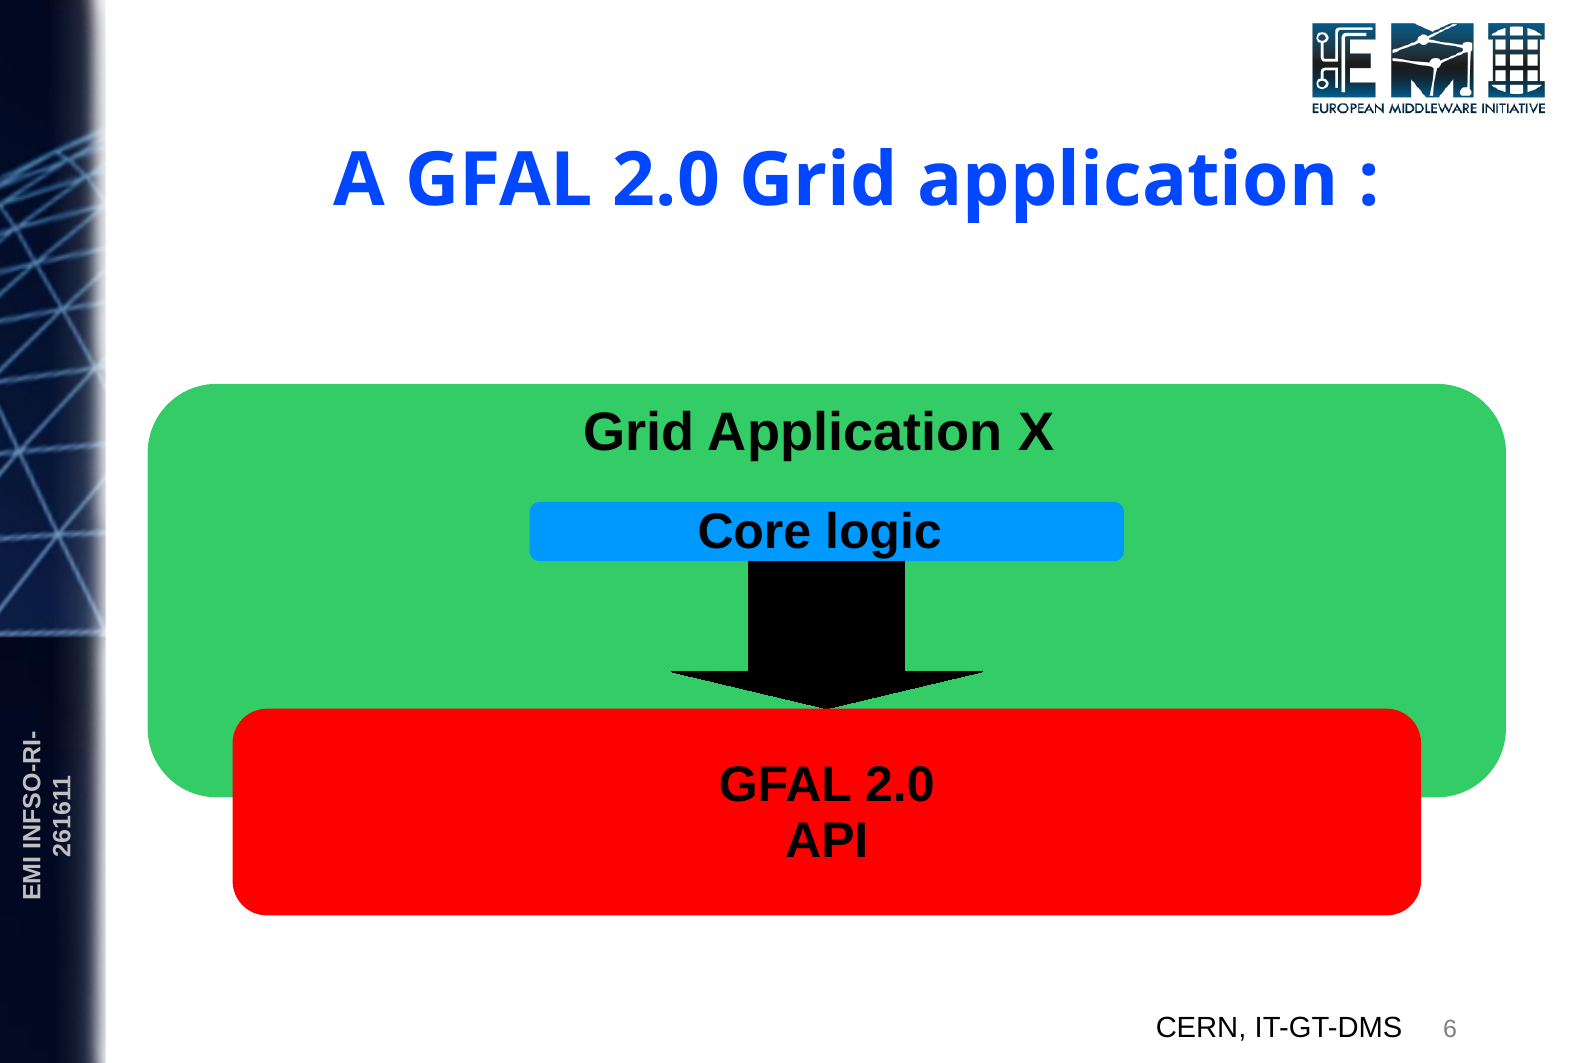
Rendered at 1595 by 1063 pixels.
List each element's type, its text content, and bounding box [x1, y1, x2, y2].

text_box GFAL 2.0 API [232, 708, 1422, 916]
text_box [147, 383, 1506, 798]
picture [1260, 7, 1595, 133]
text_box Core logic [529, 501, 1124, 562]
text_box CERN, IT-GT-DMS [797, 1003, 1418, 1052]
text_box Grid Application X [515, 394, 1109, 502]
picture [0, 0, 118, 1063]
title A GFAL 2.0 Grid application : [129, 86, 1565, 265]
